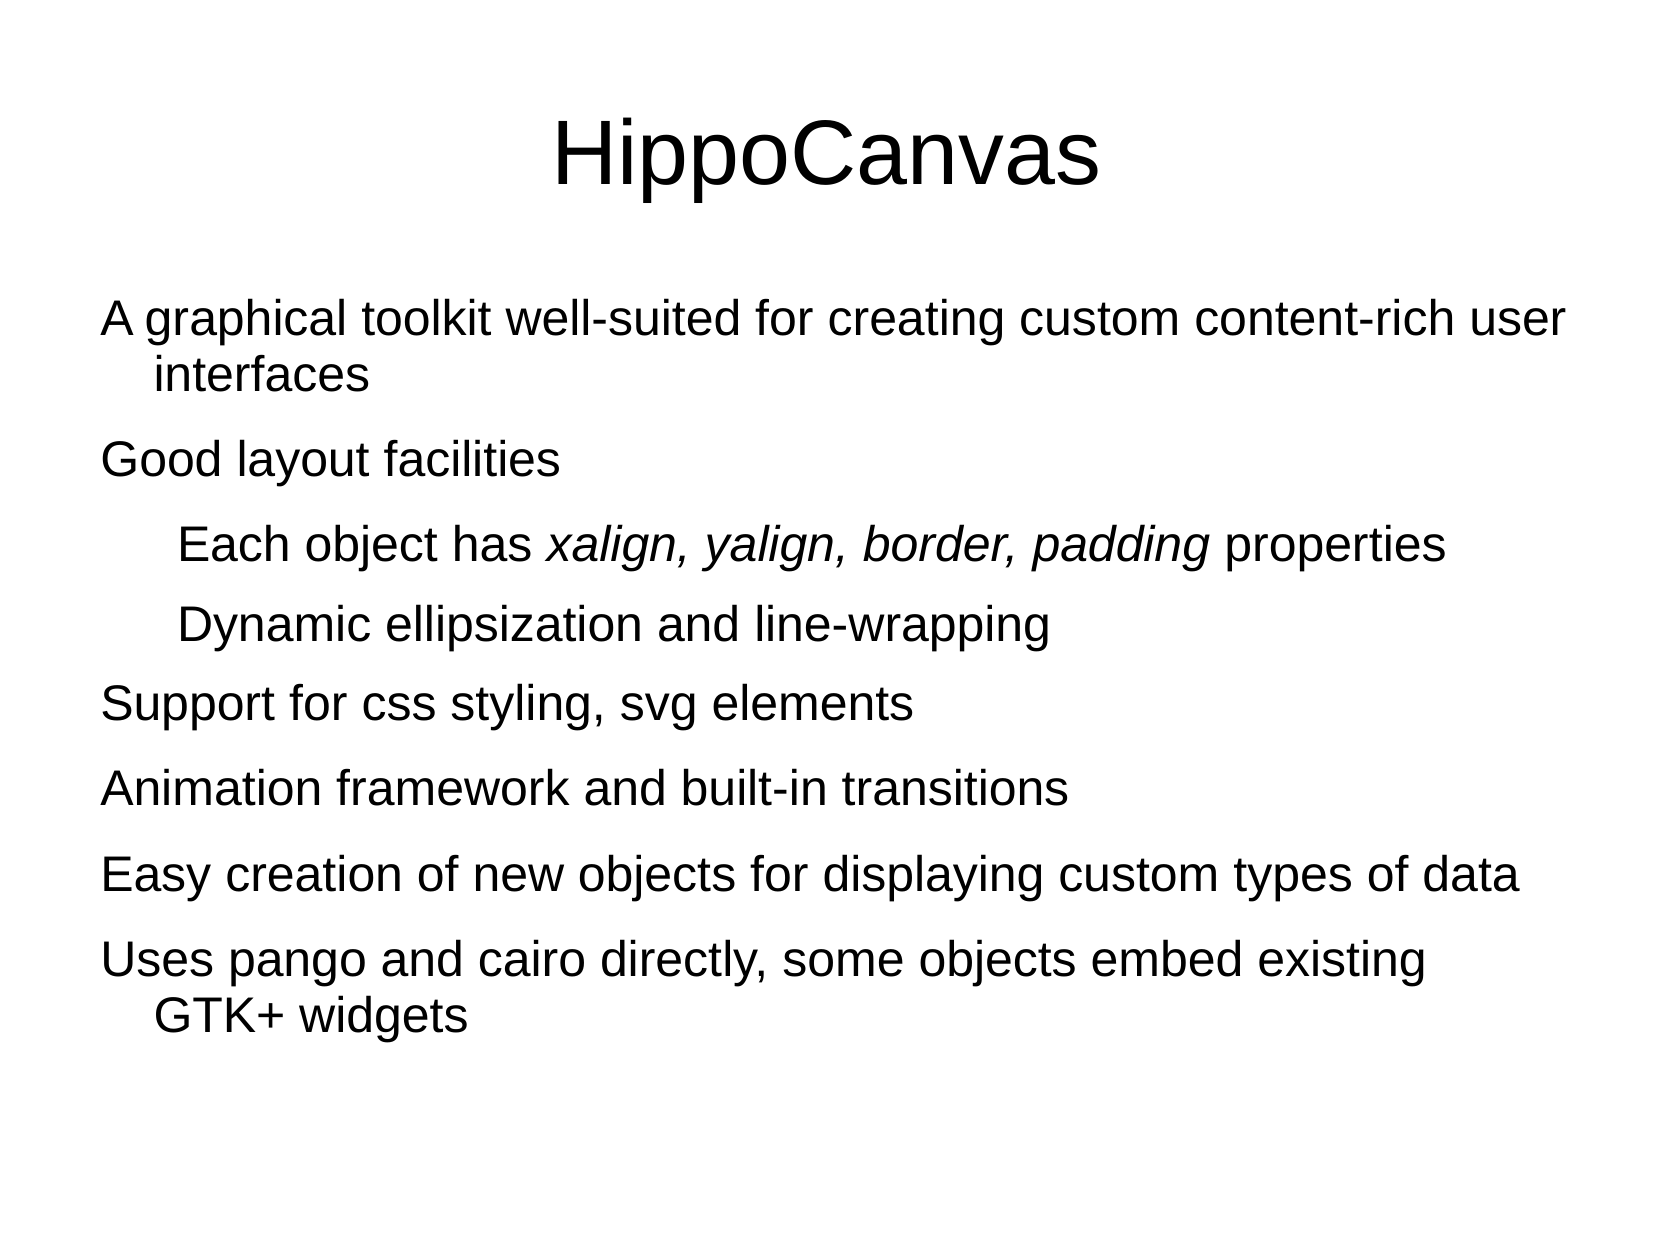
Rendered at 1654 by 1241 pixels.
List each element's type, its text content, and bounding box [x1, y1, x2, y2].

title HippoCanvas [82, 56, 1571, 250]
list A graphical toolkit well-suited for creating custom content-rich user interfaces Good layout facilities Each object has xalign, yalign, border, padding properties Dynamic ellipsization and line-wrapping Support for css styling, svg elements Animation framework and built-in transitions Easy creation of new objects for displaying custom types of data Uses pango and cairo directly, some objects embed existing GTK+ widgets [82, 290, 1571, 1099]
